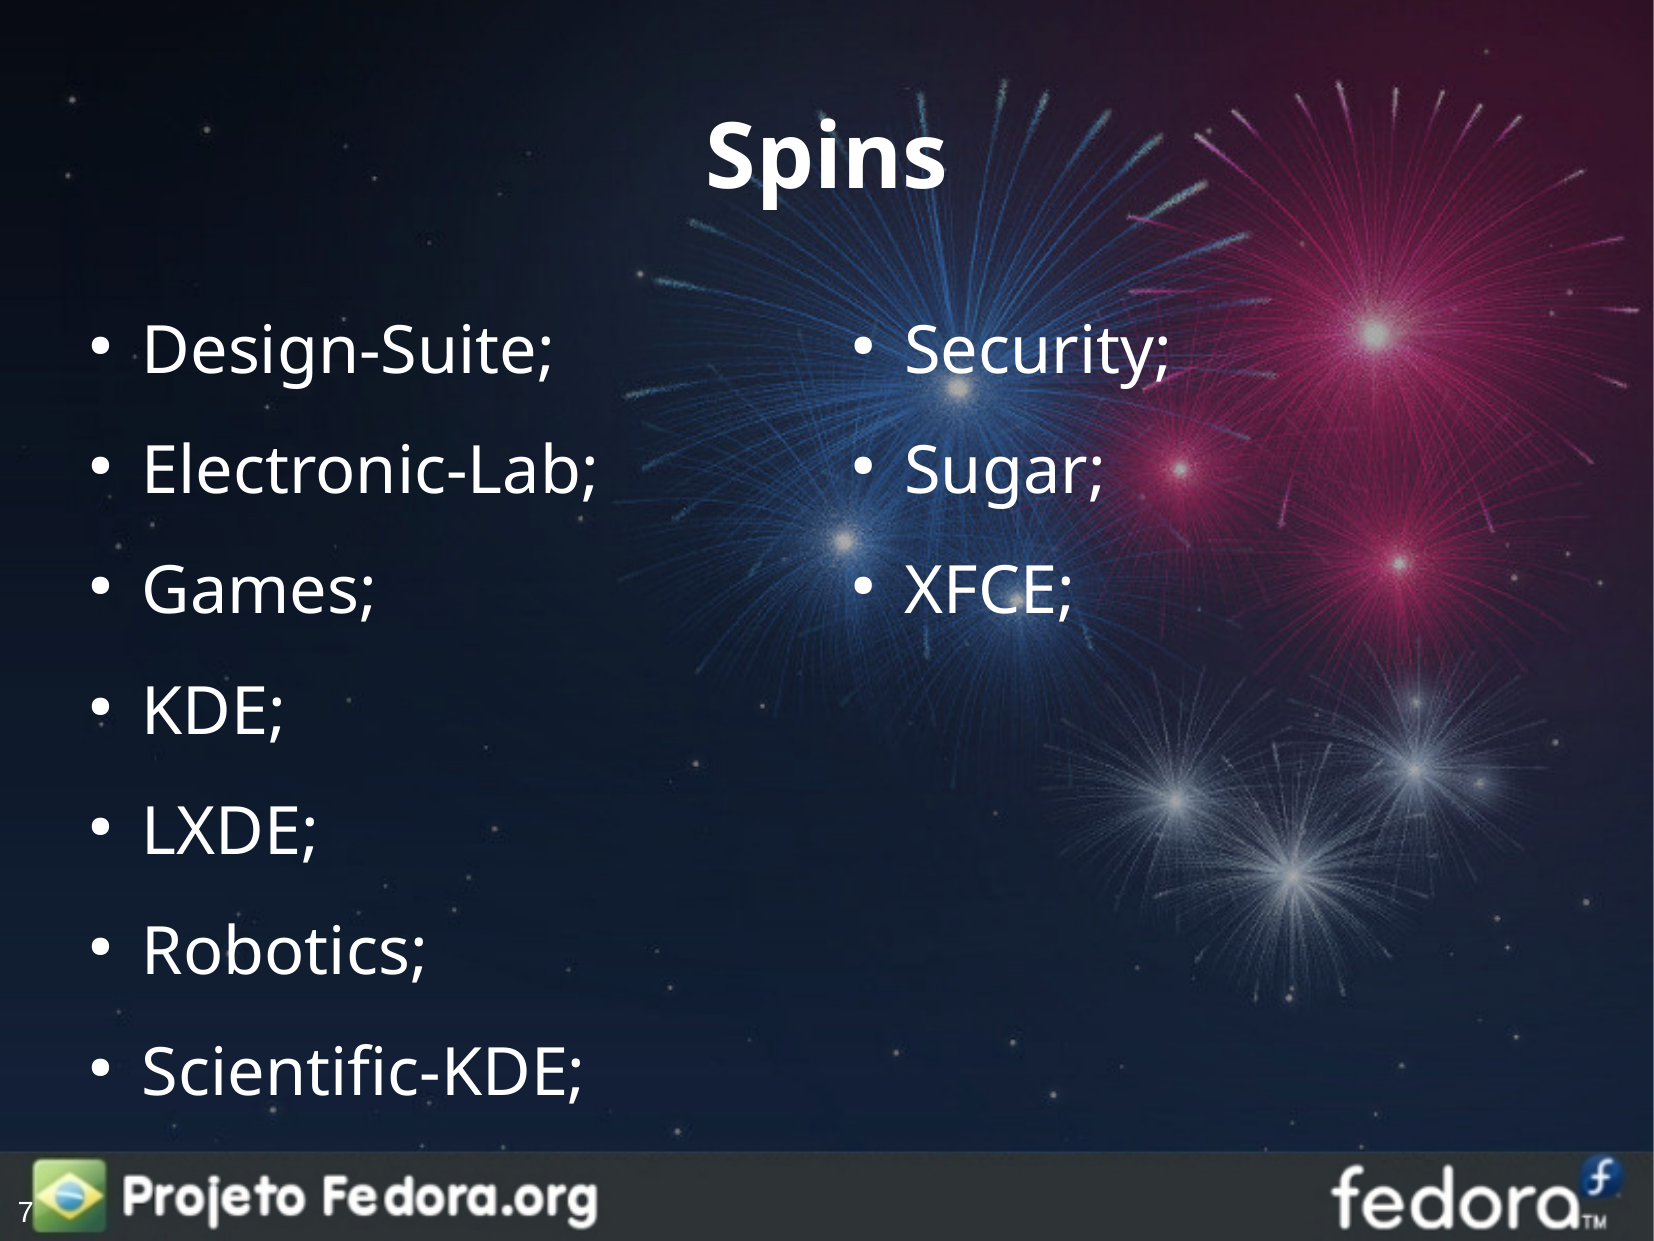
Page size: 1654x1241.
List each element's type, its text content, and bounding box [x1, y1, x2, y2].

list Security; Sugar; XFCE; [833, 302, 1560, 1134]
title Spins [82, 49, 1571, 257]
list Design-Suite; Electronic-Lab; Games; KDE; LXDE; Robotics; Scientific-KDE; [70, 302, 798, 1134]
picture [0, 0, 1654, 1241]
